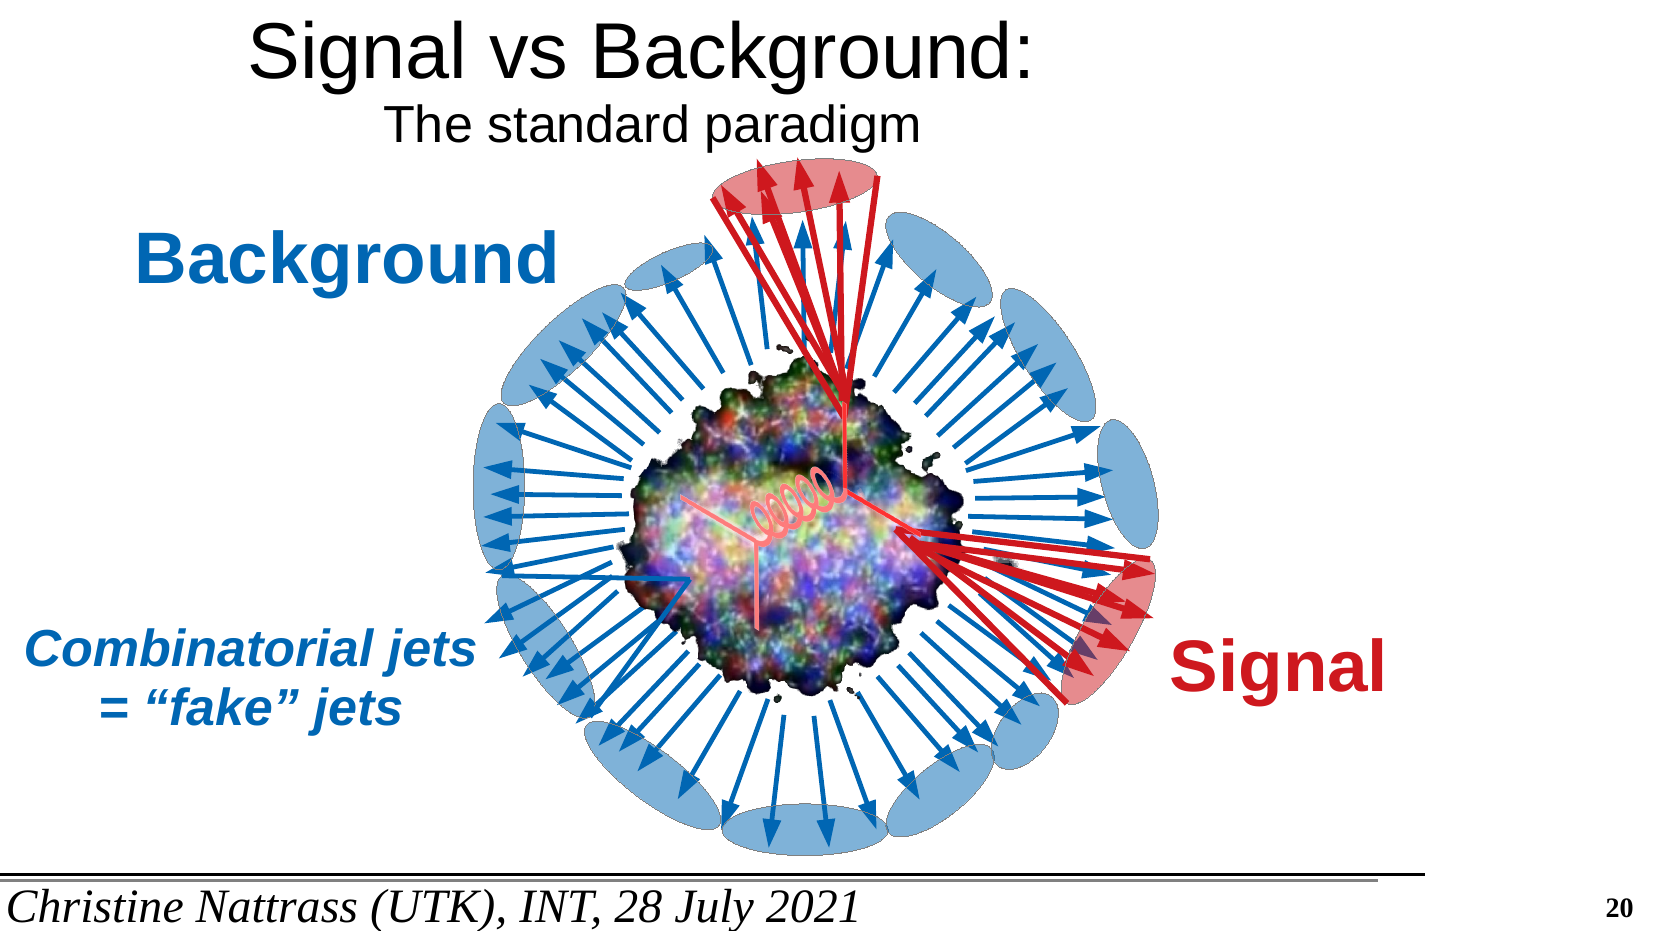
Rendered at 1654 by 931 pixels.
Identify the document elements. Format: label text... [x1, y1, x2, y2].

text_box [1097, 419, 1159, 549]
text_box [721, 692, 1059, 856]
picture [581, 318, 1053, 733]
text_box Background [120, 210, 586, 313]
picture [971, 578, 1053, 640]
text_box [584, 721, 721, 830]
text_box Combinatorial jets [0, 611, 544, 670]
title Signal vs Background: The standard paradigm [0, 0, 1306, 169]
text_box [473, 242, 713, 570]
text_box = “fake” jets [0, 670, 544, 744]
text_box [1061, 560, 1156, 705]
text_box [496, 576, 596, 719]
picture [804, 318, 817, 340]
text_box [1000, 288, 1096, 422]
text_box [712, 169, 878, 215]
text_box [885, 212, 993, 308]
picture [581, 580, 684, 703]
text_box Signal [1155, 618, 1536, 722]
